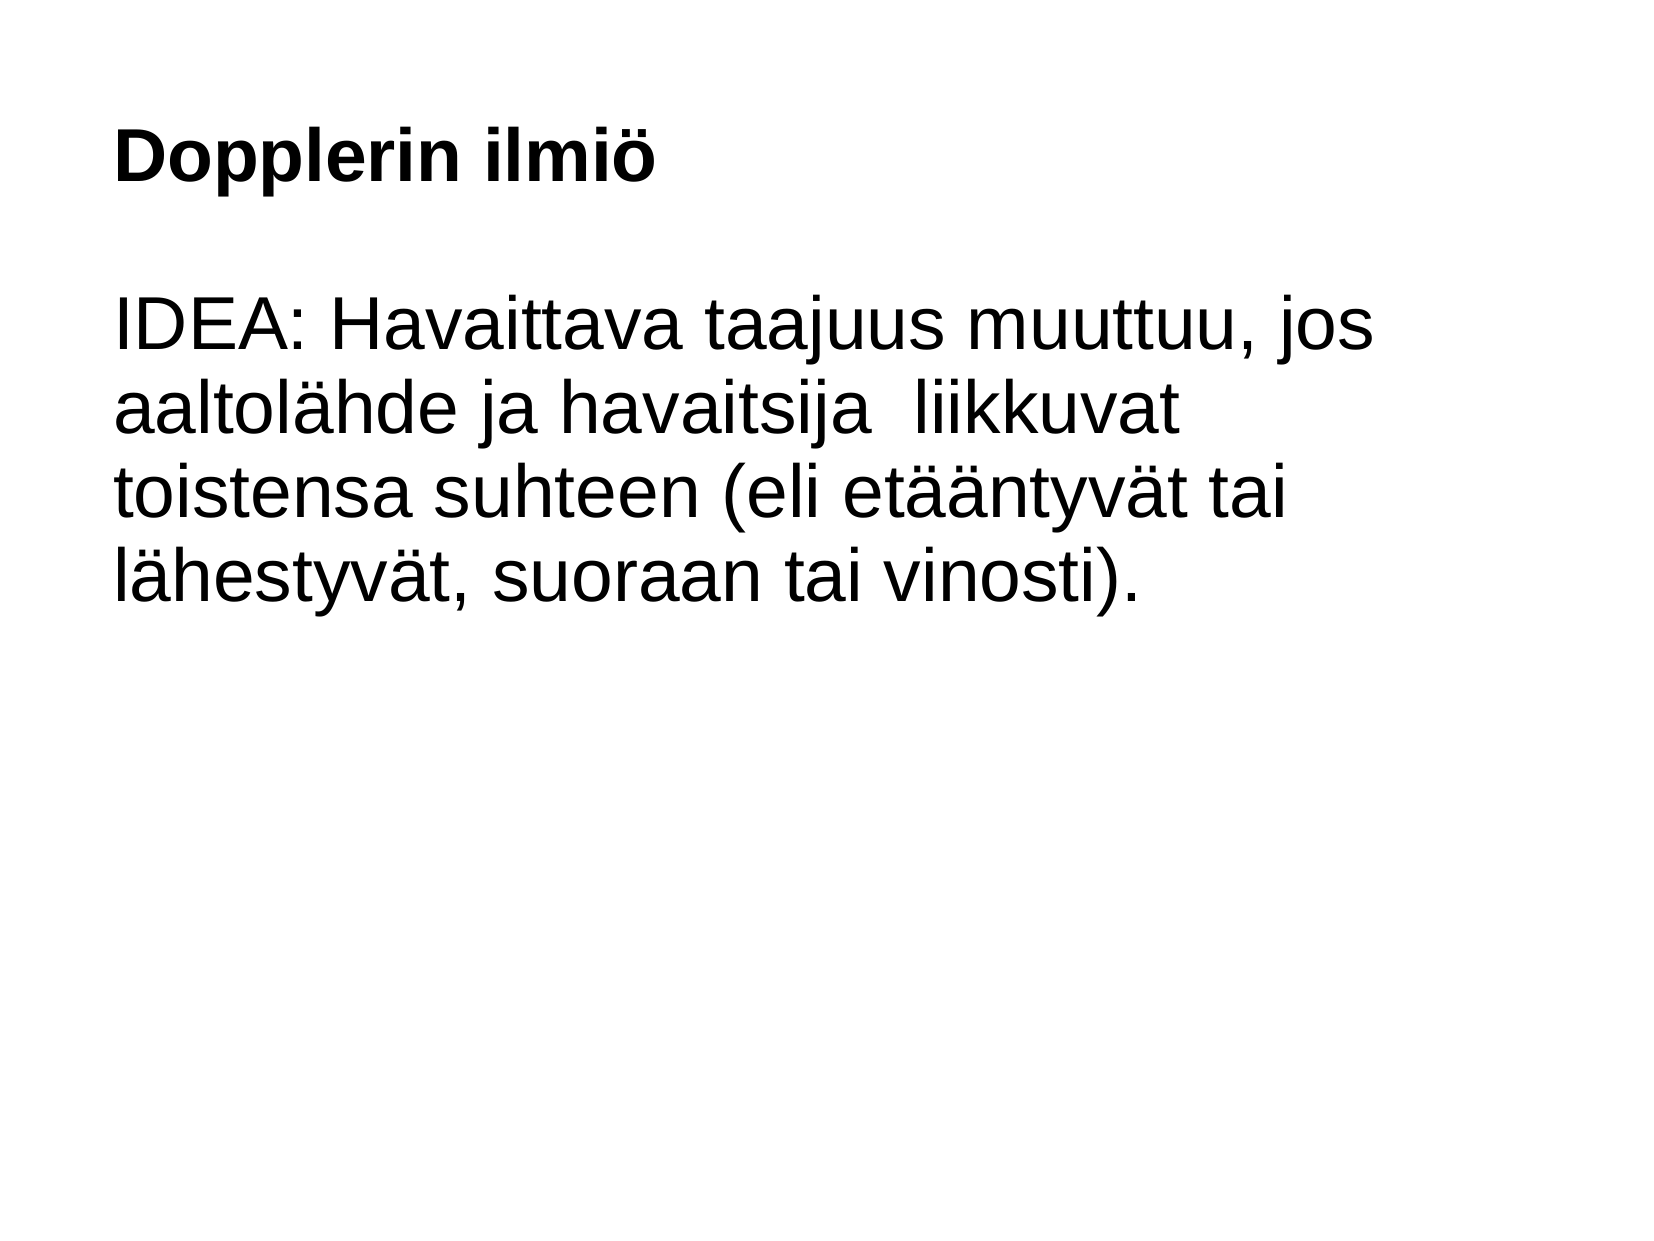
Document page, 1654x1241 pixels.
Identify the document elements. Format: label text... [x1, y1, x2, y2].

text_box Dopplerin ilmiö IDEA: Havaittava taajuus muuttuu, jos aaltolähde ja havaitsija liikkuvat toistensa suhteen (eli etääntyvät tai lähestyvät, suoraan tai vinosti). [98, 106, 1394, 793]
